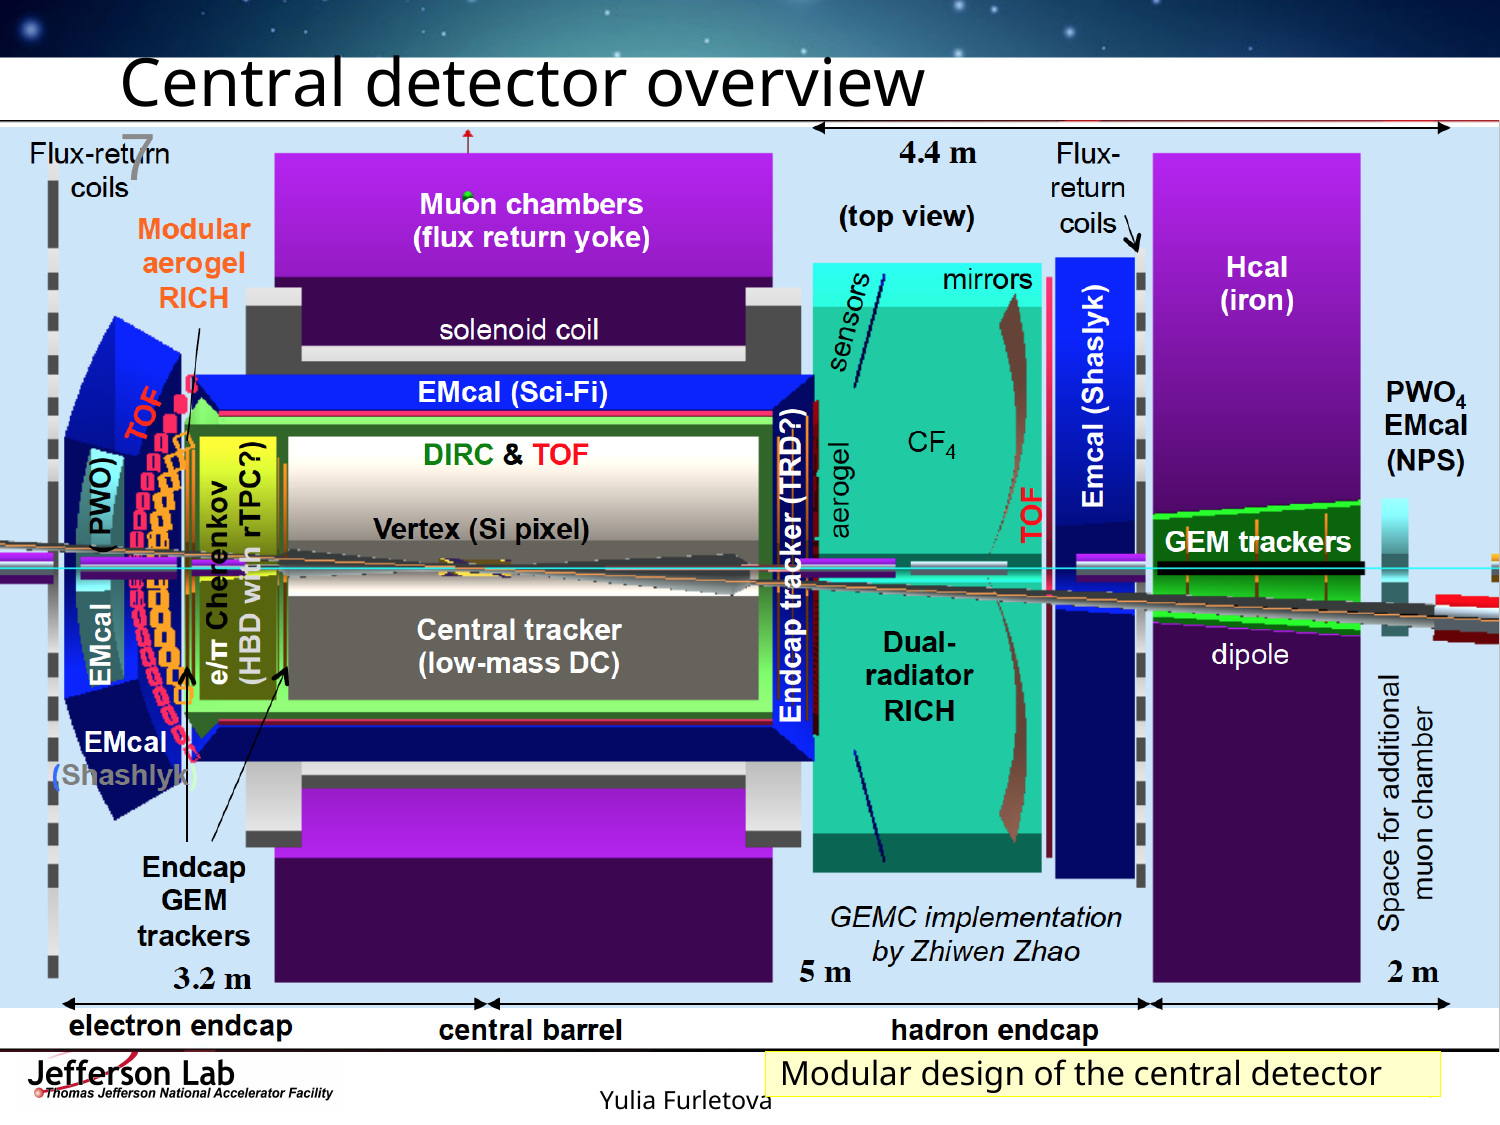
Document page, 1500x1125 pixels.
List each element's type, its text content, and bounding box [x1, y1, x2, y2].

text_box Central detector overview 7 [105, 39, 1276, 240]
picture [0, 0, 1500, 1125]
text_box Modular design of the central detector [765, 1051, 1441, 1097]
text_box Yulia Furletova [585, 1080, 789, 1123]
